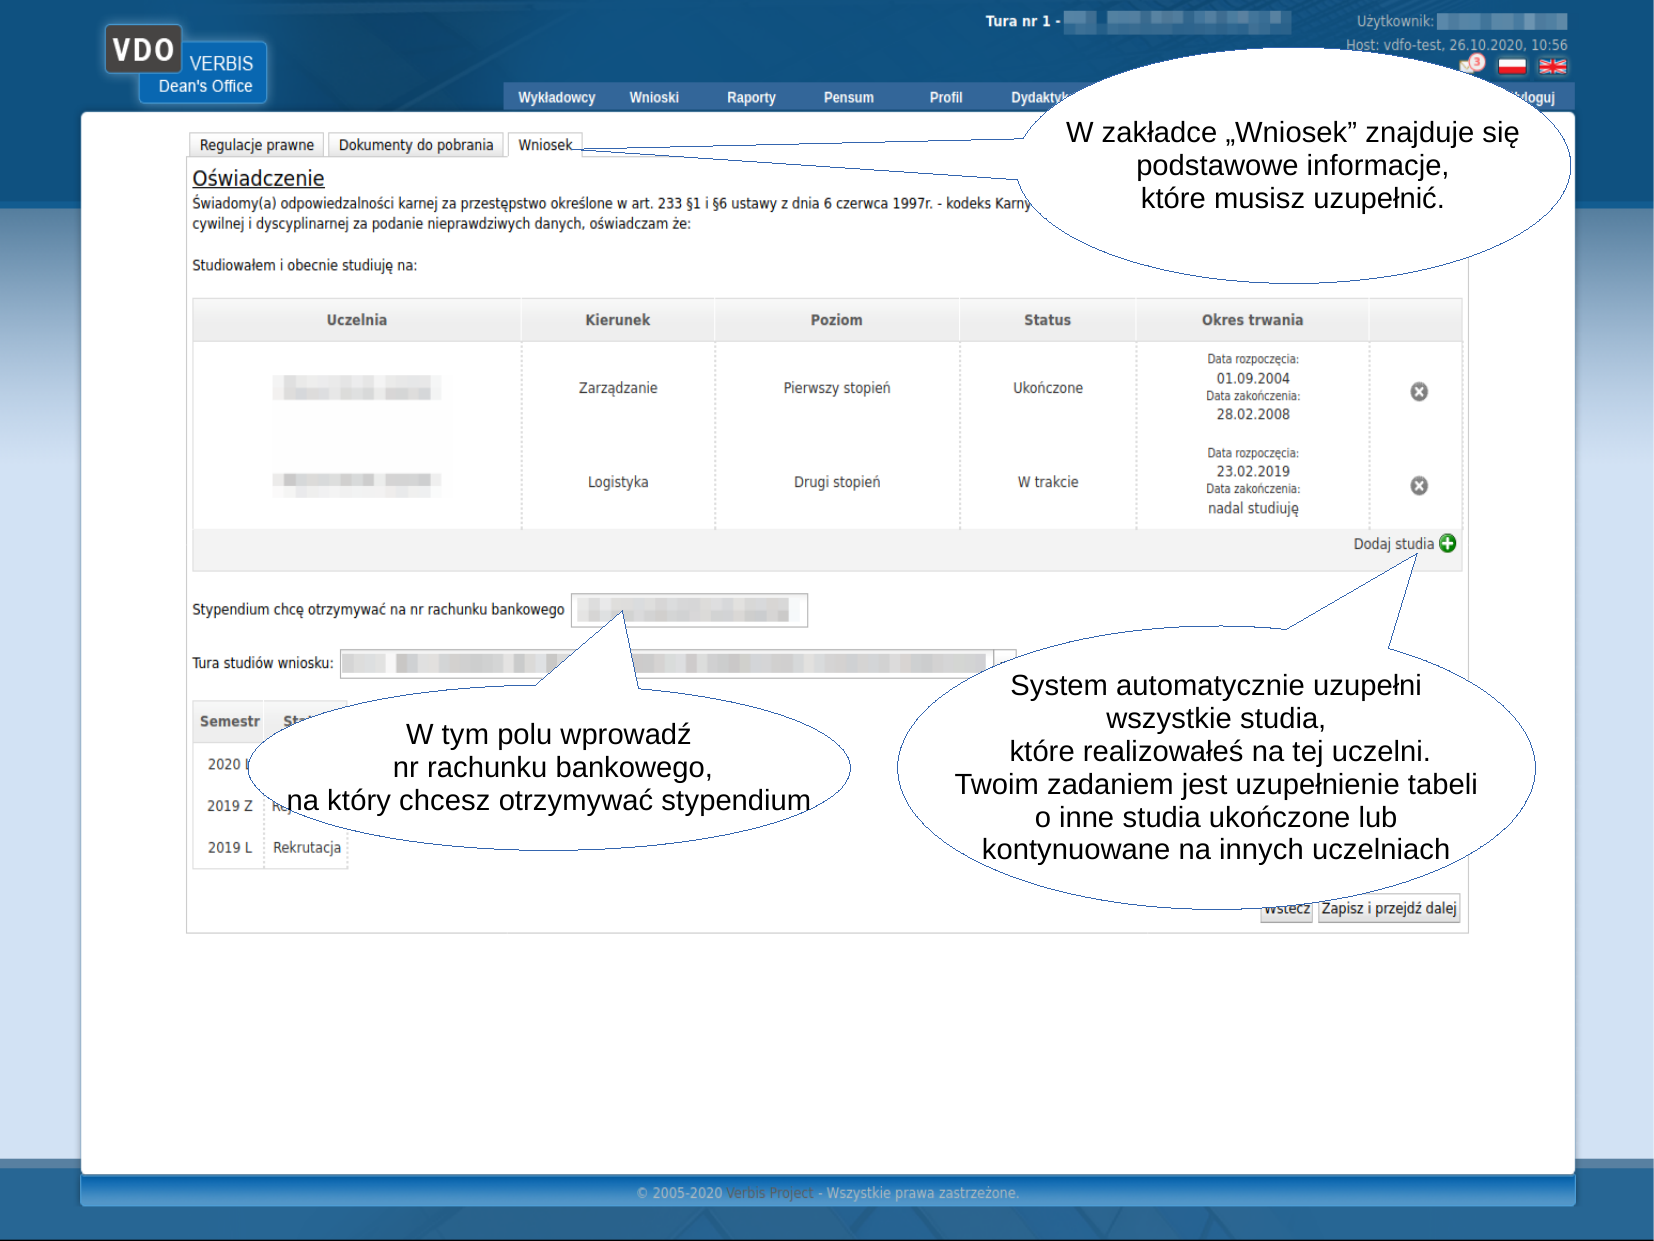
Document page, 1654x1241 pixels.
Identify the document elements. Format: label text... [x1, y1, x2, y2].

text_box W tym polu wprowadź nr rachunku bankowego, na który chcesz otrzymywać stypendium [248, 610, 851, 851]
text_box System automatycznie uzupełni wszystkie studia, które realizowałeś na tej uczelni. Twoim zadaniem jest uzupełnienie tabeli o inne studia ukończone lub kontynuowane na innych uczelniach [897, 553, 1536, 910]
picture [0, 0, 1654, 1241]
text_box W zakładce „Wniosek” znajduje się podstawowe informacje, które musisz uzupełnić. [571, 47, 1571, 284]
